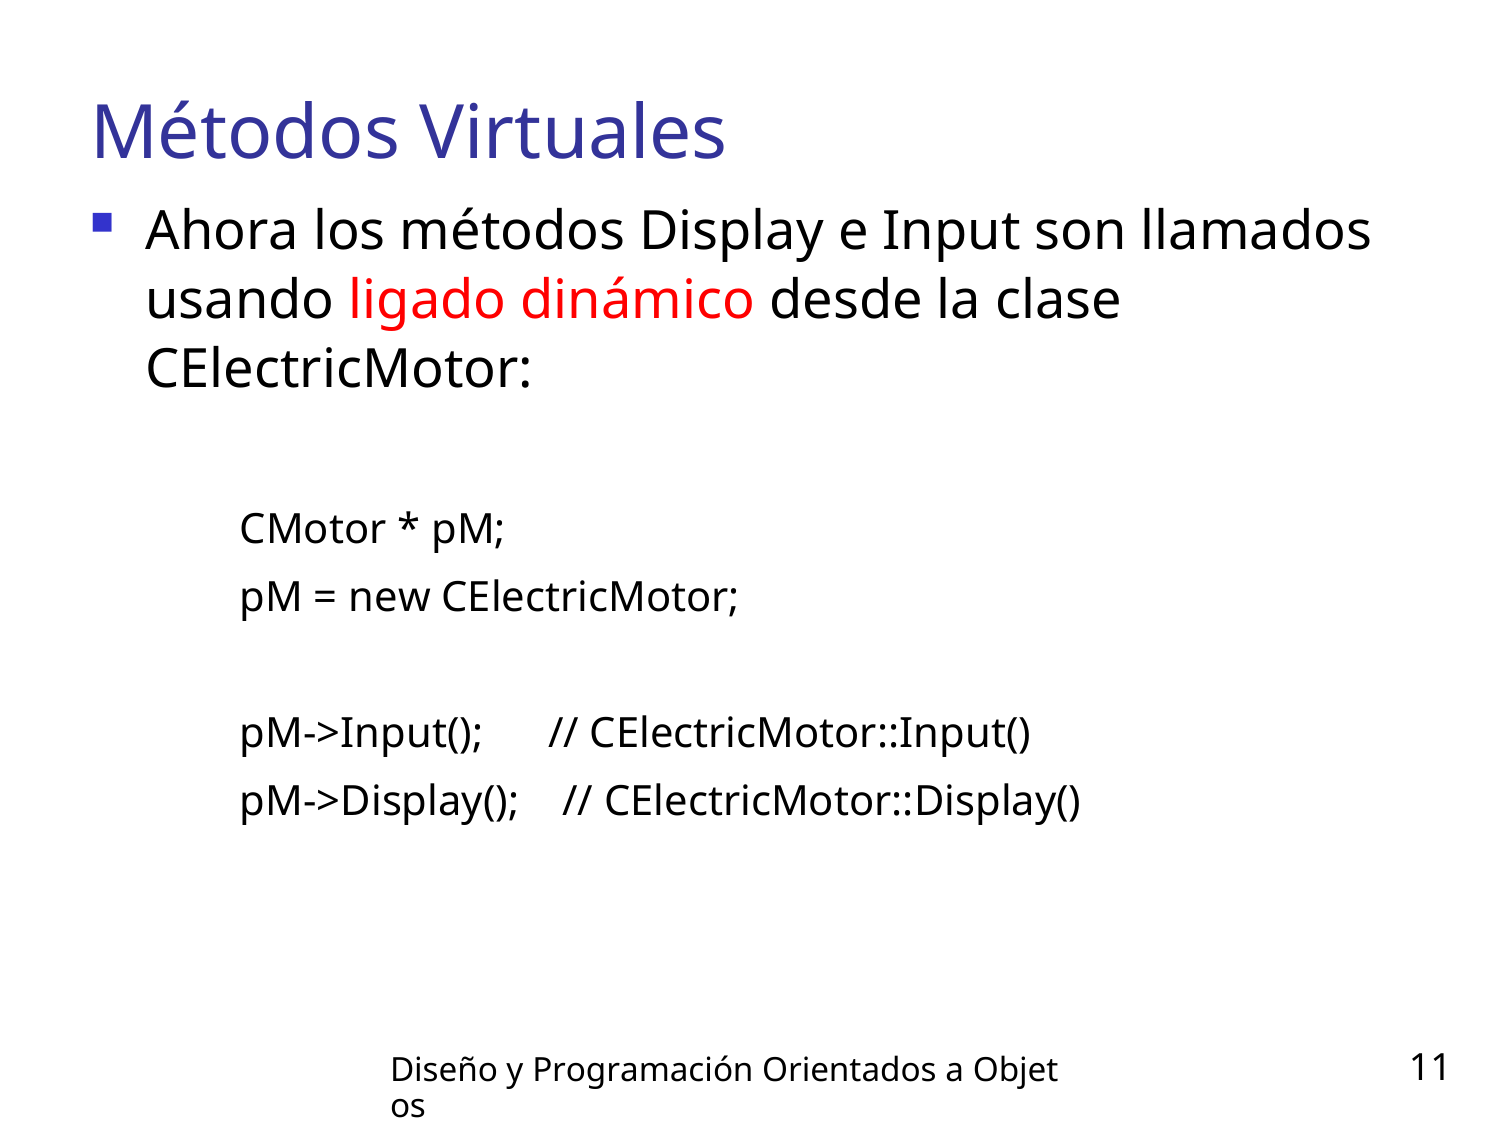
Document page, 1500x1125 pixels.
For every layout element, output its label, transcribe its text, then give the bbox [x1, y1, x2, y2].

title Métodos Virtuales [75, 10, 1466, 188]
list Ahora los métodos Display e Input son llamados usando ligado dinámico desde la clase CElectricMotor: CMotor * pM; pM = new CElectricMotor; pM->Input(); // CElectricMotor::Input()‏ pM->Display(); // CElectricMotor::Display()‏ [75, 187, 1462, 1028]
